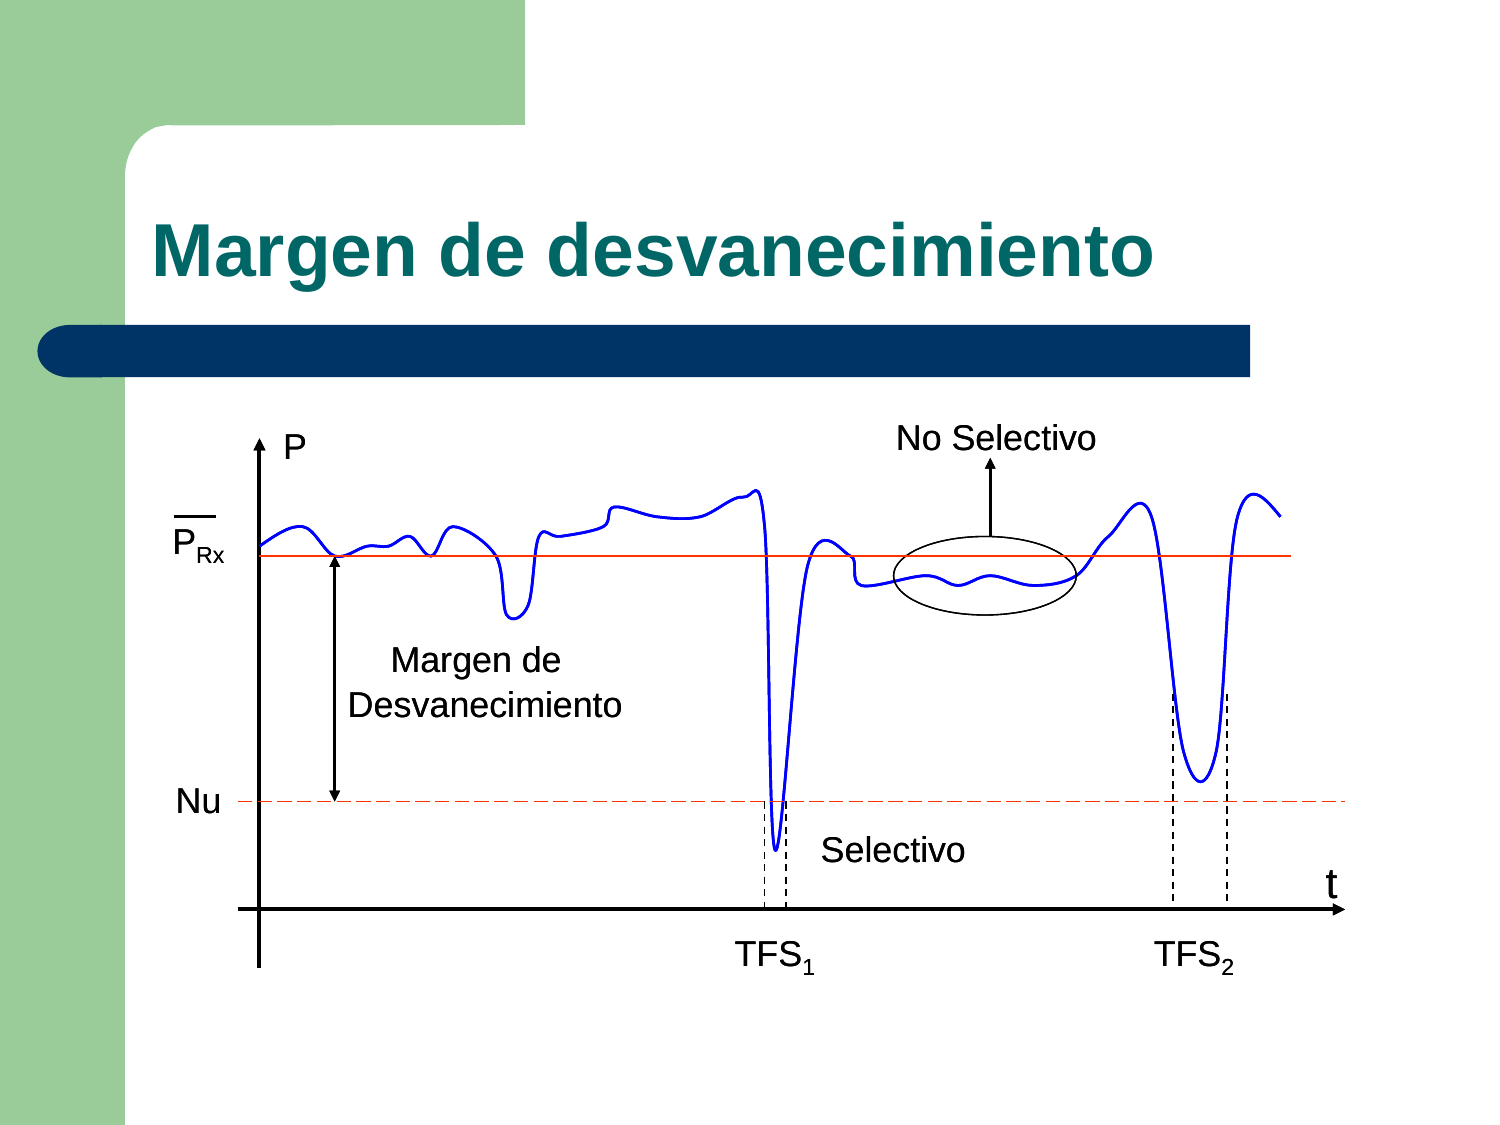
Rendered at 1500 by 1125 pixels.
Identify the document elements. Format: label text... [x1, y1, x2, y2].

picture [159, 408, 1353, 984]
title Margen de desvanecimiento [136, 136, 1414, 301]
